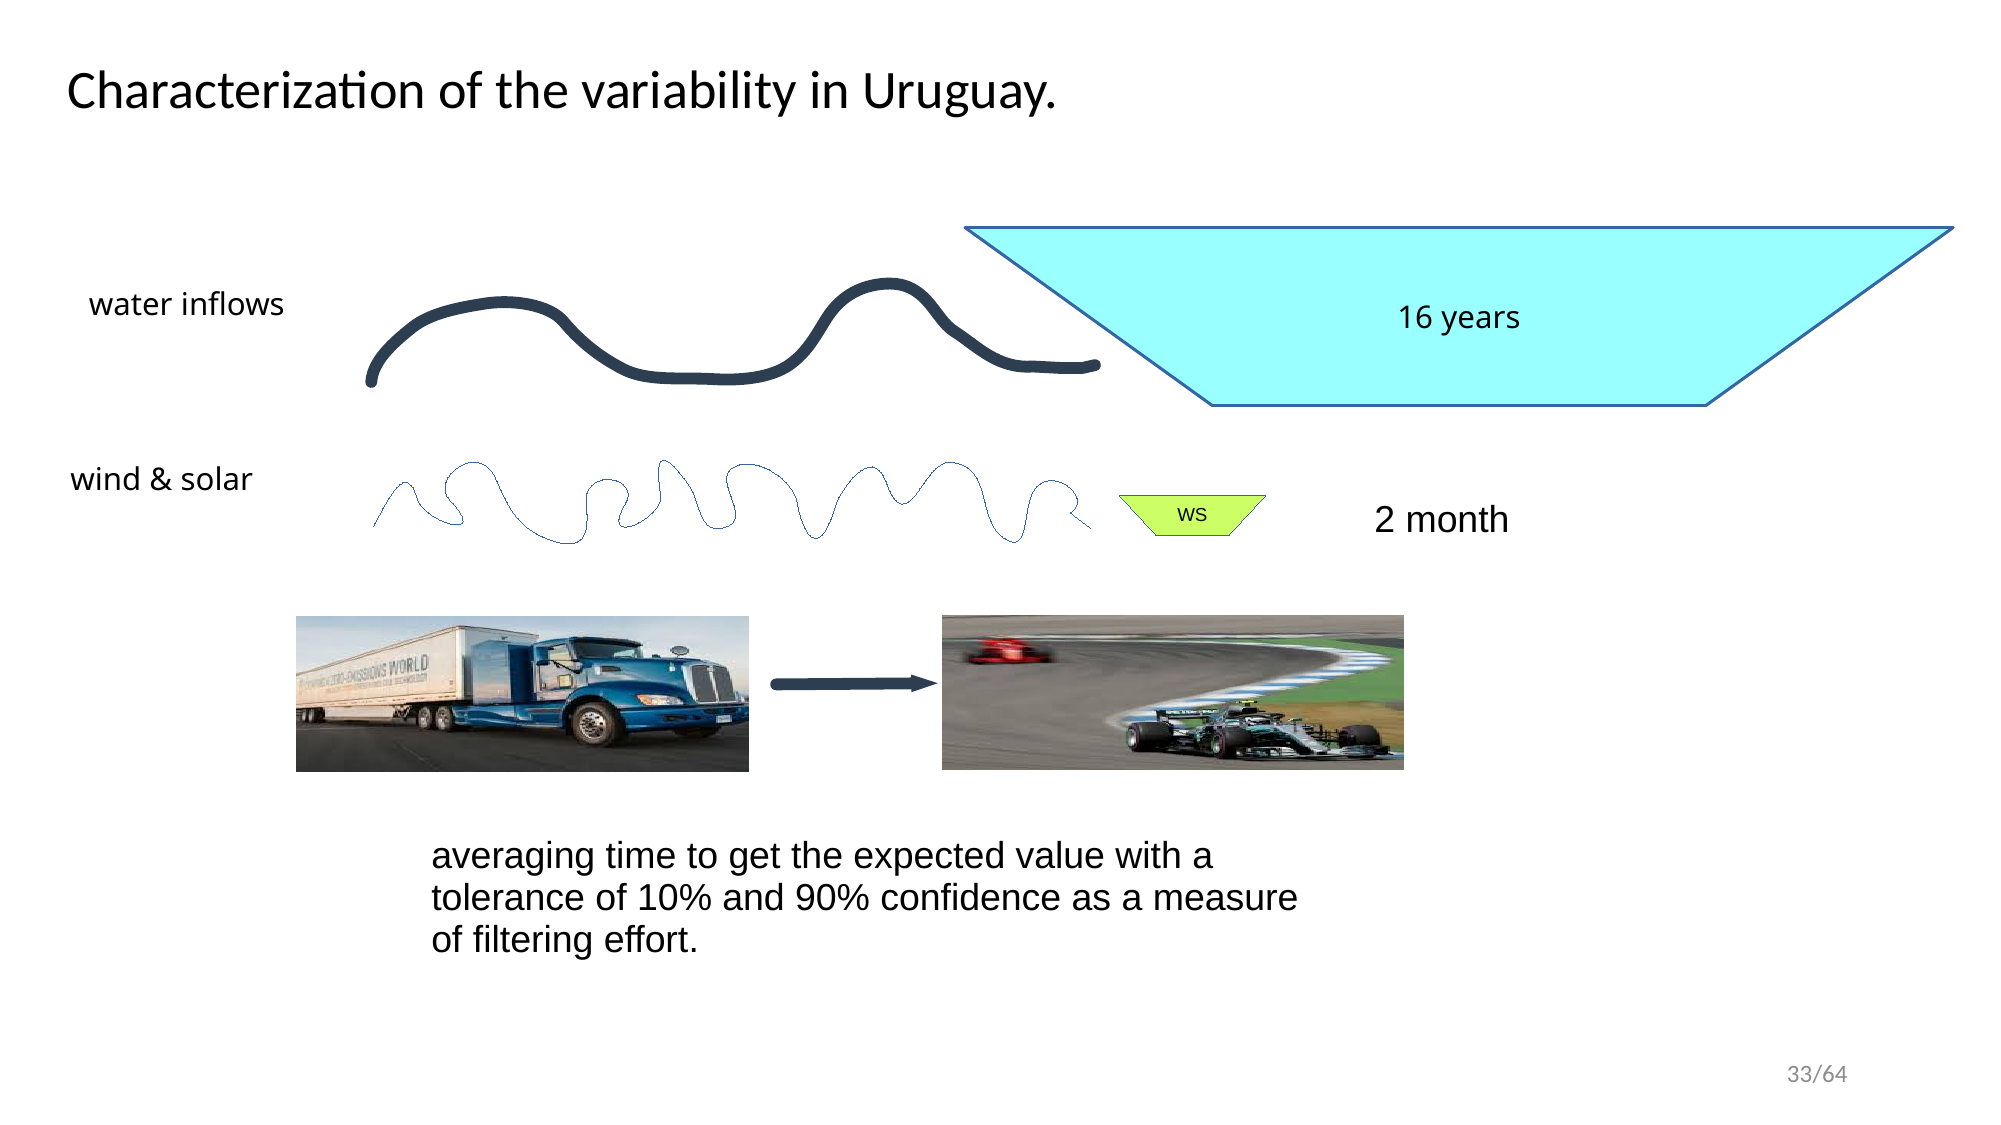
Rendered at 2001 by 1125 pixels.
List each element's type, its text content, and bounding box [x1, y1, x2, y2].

picture [296, 616, 749, 773]
title Characterization of the variability in Uruguay. [67, 0, 1487, 199]
text_box 16 years [965, 227, 1954, 406]
picture [942, 615, 1404, 770]
text_box 2 month [1359, 490, 1586, 560]
text_box WS [1119, 495, 1266, 536]
text_box wind & solar [55, 449, 389, 507]
text_box water inflows [74, 274, 413, 332]
text_box averaging time to get the expected value with a tolerance of 10% and 90% confidence as a measure of filtering effort. [416, 826, 1347, 989]
